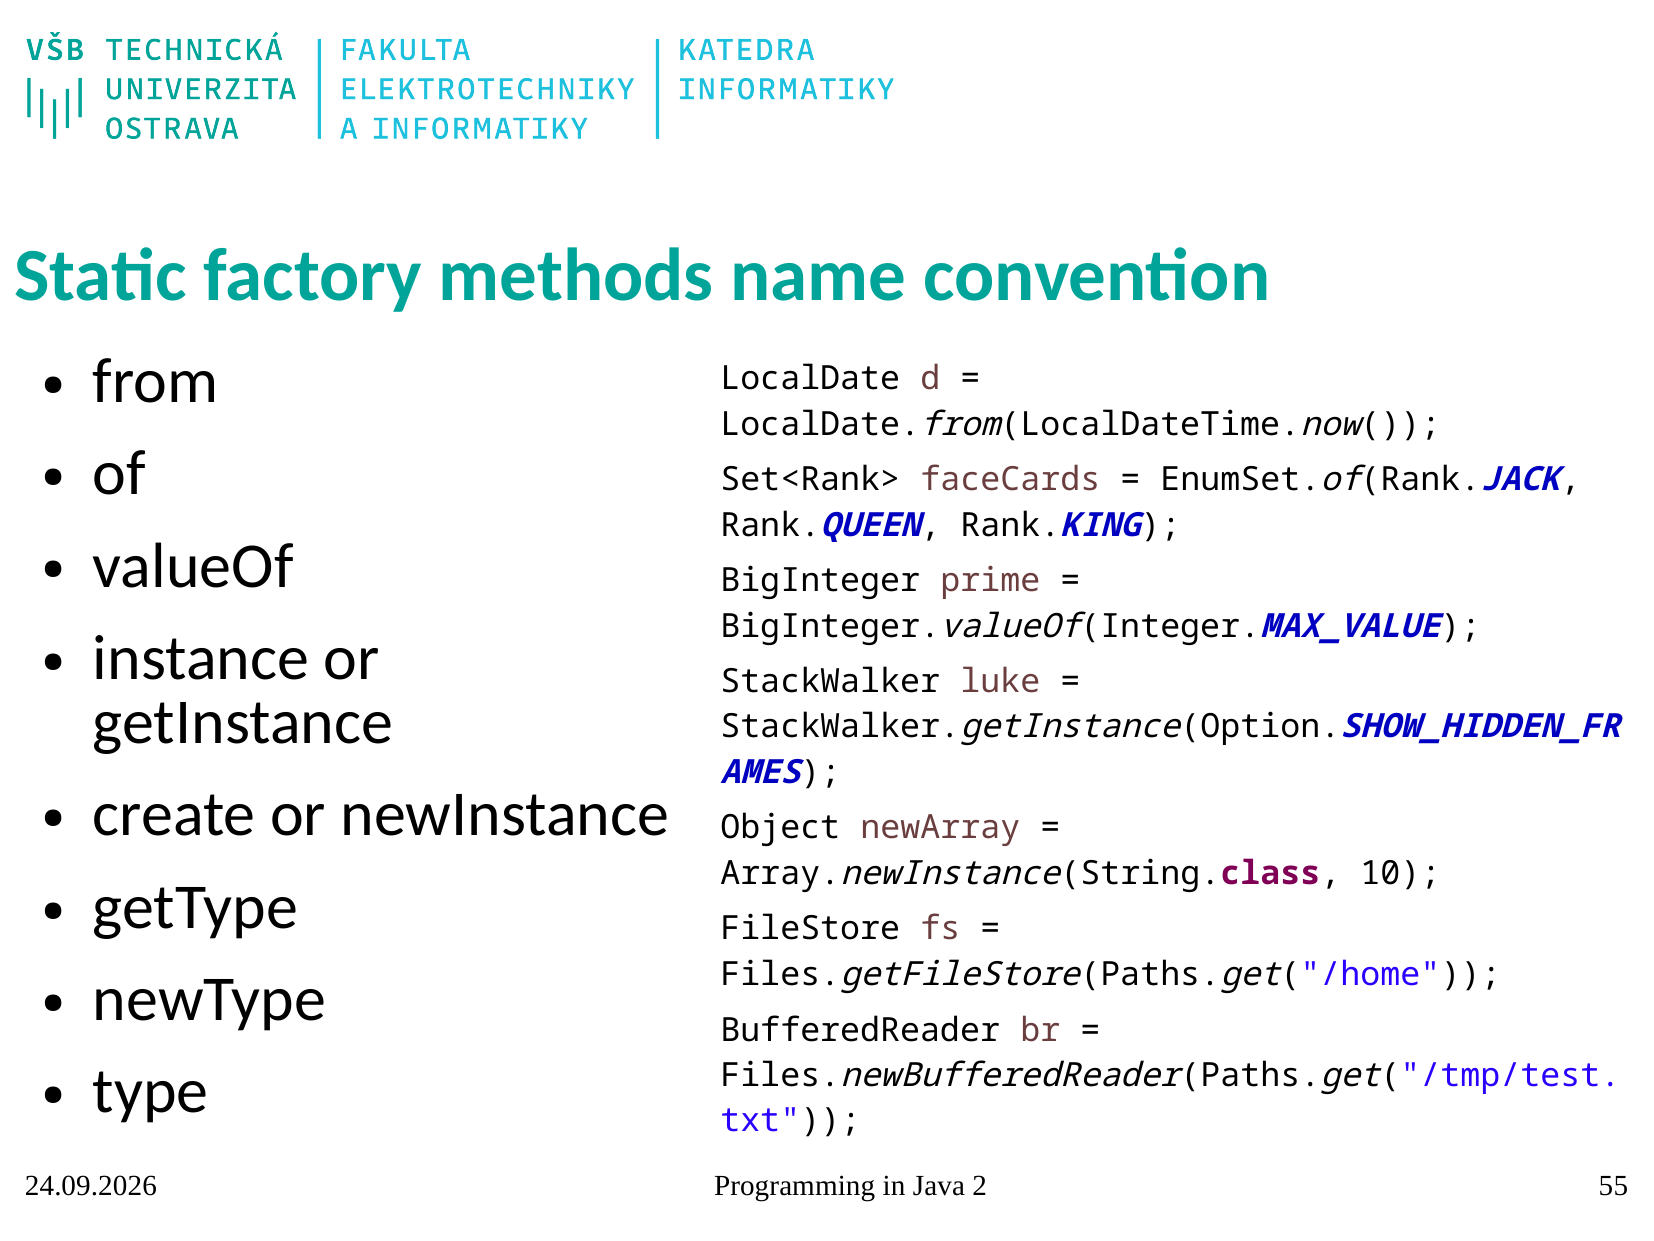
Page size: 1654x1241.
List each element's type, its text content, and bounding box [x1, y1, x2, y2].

list LocalDate d = LocalDate.from(LocalDateTime.now()); Set<Rank> faceCards = EnumSet.of(Rank.JACK, Rank.QUEEN, Rank.KING); BigInteger prime = BigInteger.valueOf(Integer.MAX_VALUE); StackWalker luke = StackWalker.getInstance(Option.SHOW_HIDDEN_FRAMES); Object newArray = Array.newInstance(String.class, 10); FileStore fs = Files.getFileStore(Paths.get("/home")); BufferedReader br = Files.newBufferedReader(Paths.get("/tmp/test.txt")); [720, 354, 1630, 1146]
list from of valueOf instance or getInstance create or newInstance getType newType type [24, 354, 674, 1146]
title Static factory methods name convention [14, 165, 1619, 319]
picture [26, 31, 894, 139]
